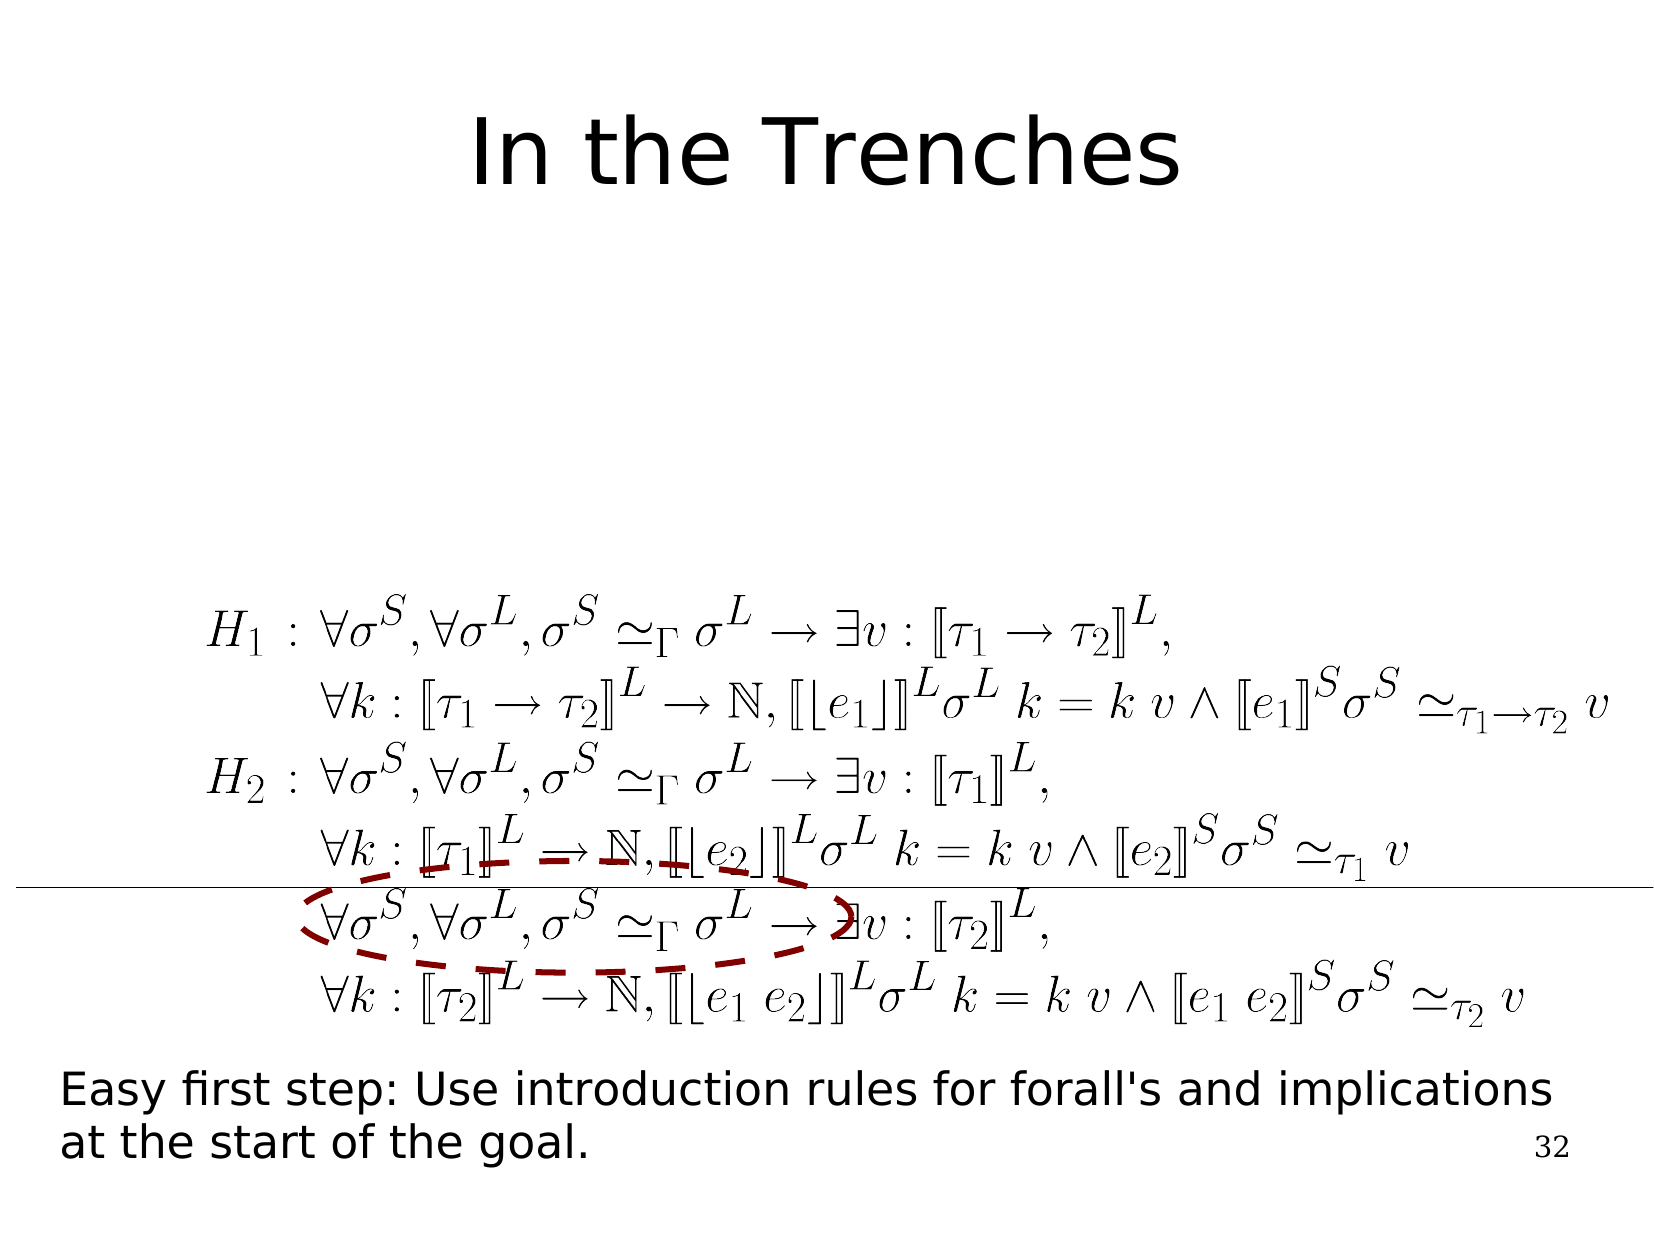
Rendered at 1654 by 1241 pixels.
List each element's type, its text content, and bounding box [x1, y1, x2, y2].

picture [16, 594, 1654, 1027]
title In the Trenches [82, 56, 1571, 250]
text_box Easy first step: Use introduction rules for forall's and implications at the start of the goal. [44, 1055, 1604, 1177]
